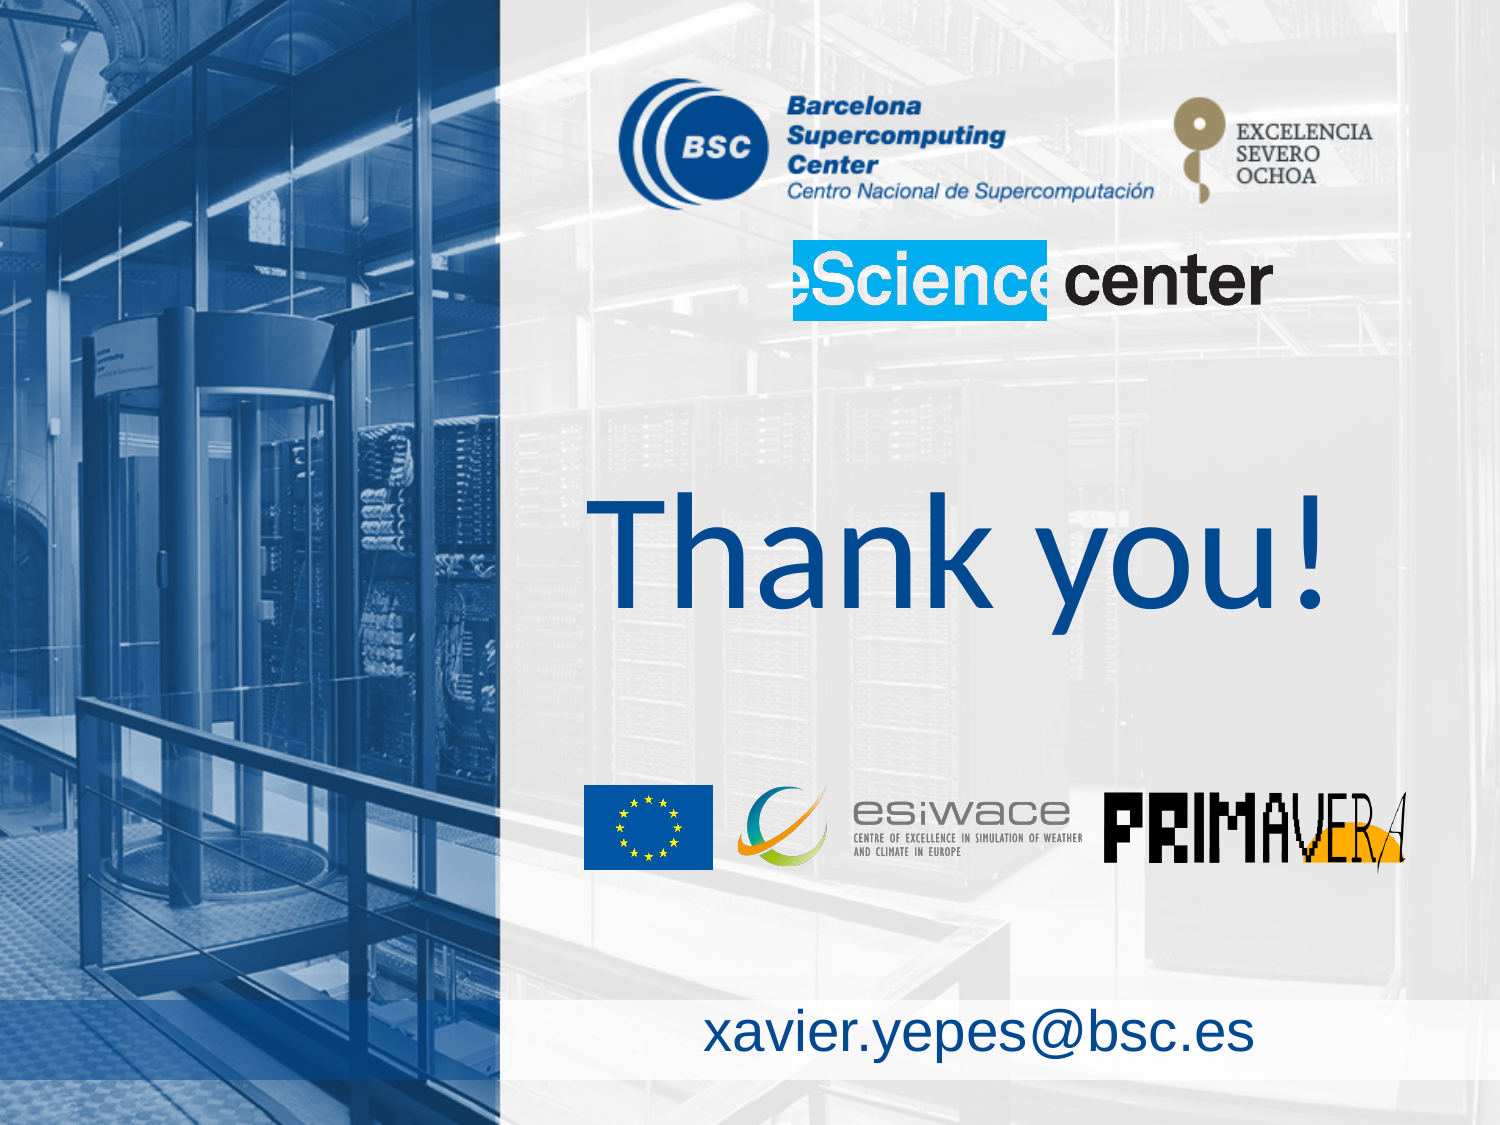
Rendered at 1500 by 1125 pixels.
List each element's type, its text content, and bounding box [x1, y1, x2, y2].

text_box Thank you! [567, 309, 1393, 801]
text_box xavier.yepes@bsc.es [605, 989, 1355, 1067]
picture [0, 0, 1500, 1125]
